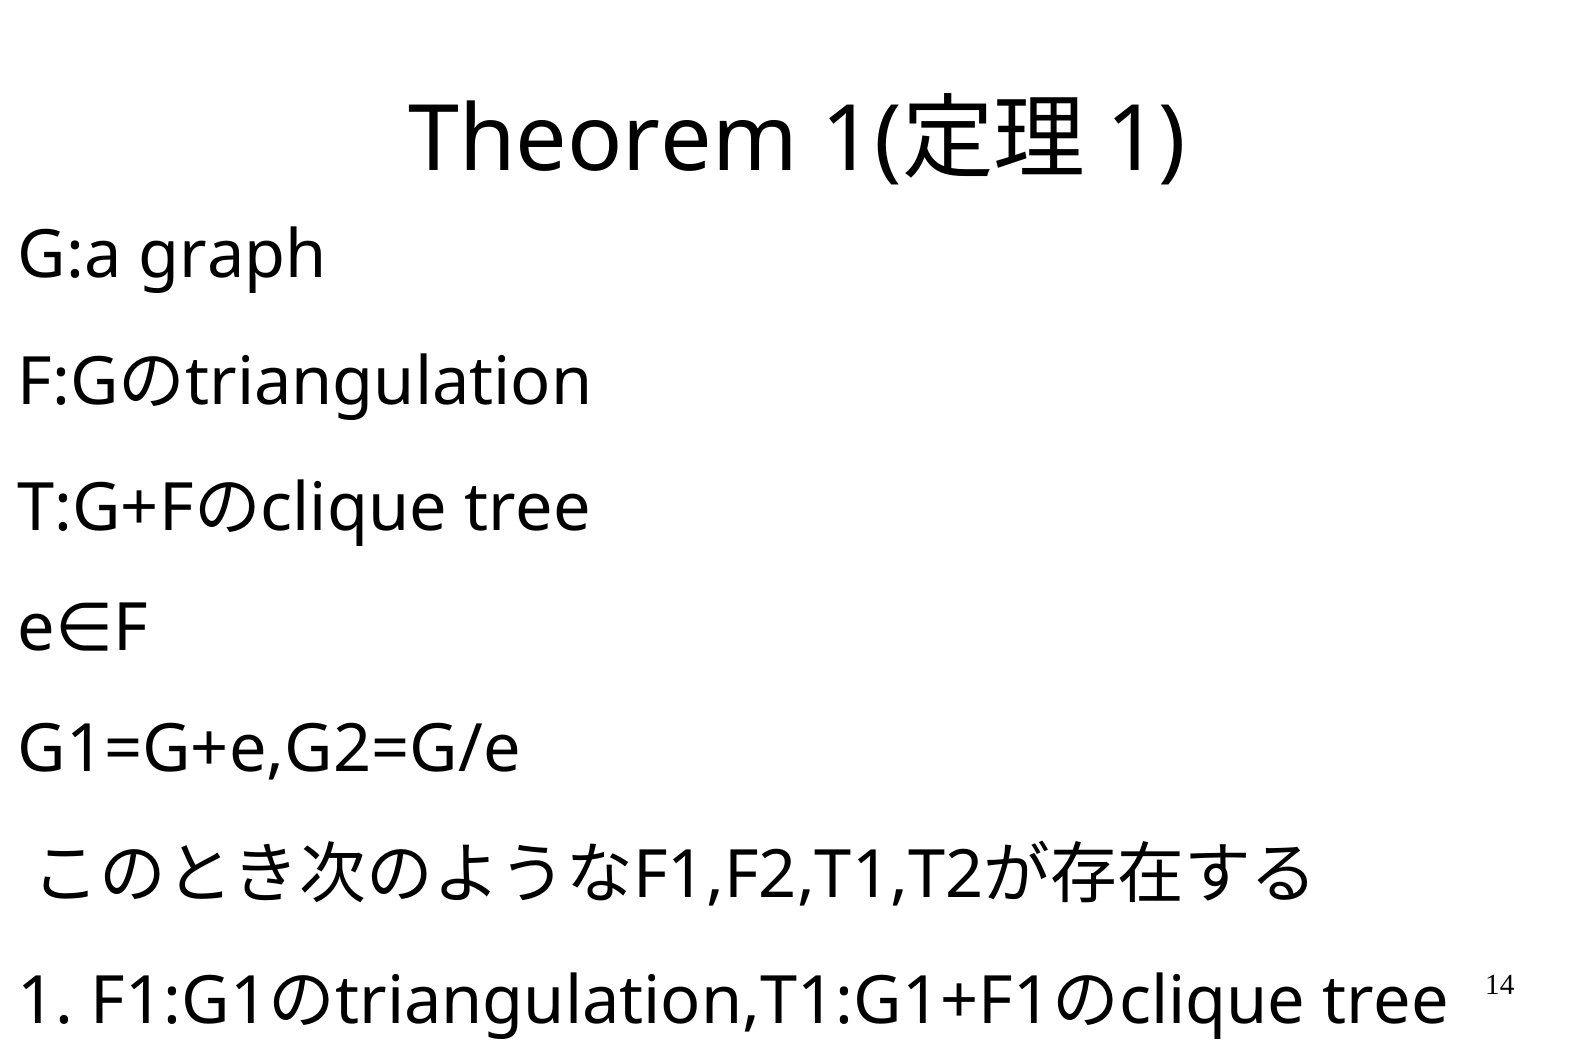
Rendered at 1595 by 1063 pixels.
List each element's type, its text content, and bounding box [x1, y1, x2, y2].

title Theorem 1(定理 1) [79, 42, 1515, 206]
list G:a graph F:Gのtriangulation T:G+Fのclique tree e∈F G1=G+e,G2=G/e このとき次のようなF1,F2,T1,T2が存在する 1. F1:G1のtriangulation,T1:G1+F1のclique tree 2. F2:G2のtriangulation,T2:G2+F2のclique tree [0, 206, 1595, 1004]
